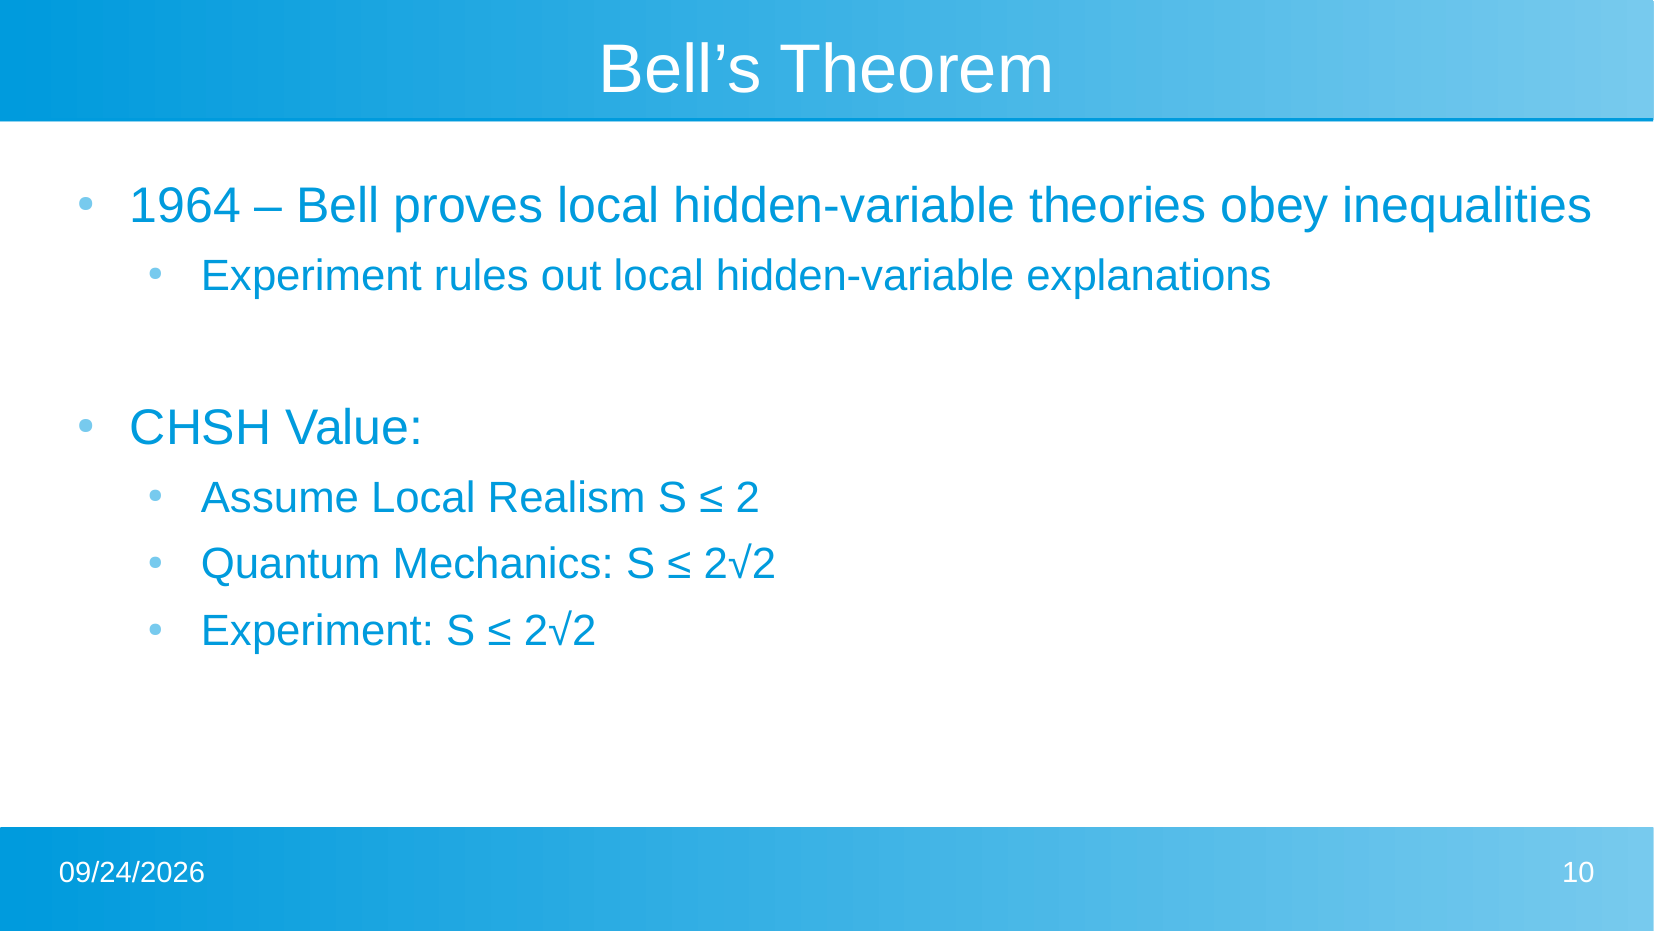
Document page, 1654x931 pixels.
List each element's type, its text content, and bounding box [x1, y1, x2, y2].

title Bell’s Theorem [59, 29, 1595, 108]
list 1964 – Bell proves local hidden-variable theories obey inequalities Experiment rules out local hidden-variable explanations CHSH Value: Assume Local Realism S ≤ 2 Quantum Mechanics: S ≤ 2√2 Experiment: S ≤ 2√2 [59, 177, 1595, 768]
